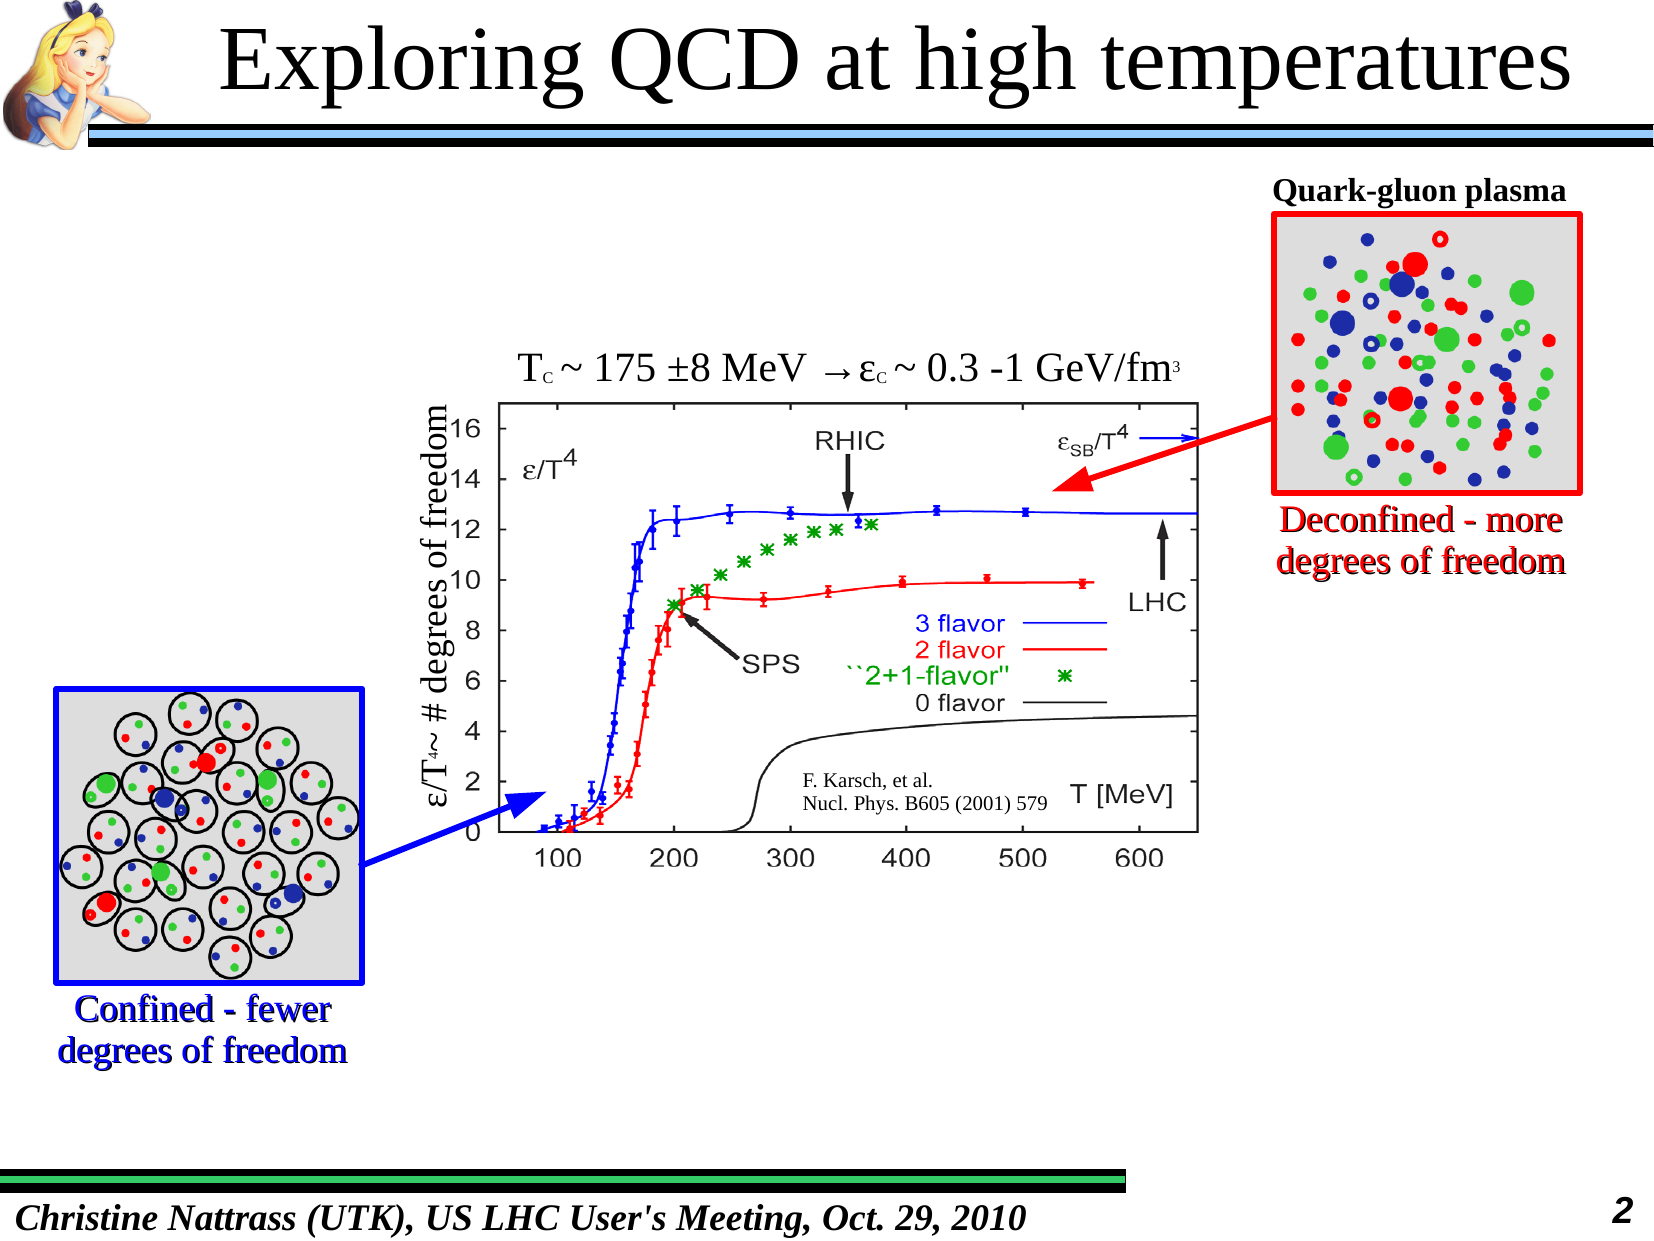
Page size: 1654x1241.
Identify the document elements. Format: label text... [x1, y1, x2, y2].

text_box Quark-gluon plasma [1257, 163, 1595, 216]
title Exploring QCD at high temperatures [153, 7, 1642, 110]
text_box ε/T4~ # degrees of freedom [405, 375, 464, 824]
text_box F. Karsch, et al. Nucl. Phys. B605 (2001) 579 [787, 761, 1235, 845]
text_box 2 [1572, 1182, 1648, 1240]
text_box TC ~ 175 ±8 MeV →εC ~ 0.3 -1 GeV/fm3 [502, 336, 1236, 405]
picture [1276, 217, 1577, 490]
text_box Confined - fewer degrees of freedom [33, 979, 371, 1078]
text_box Deconfined - more degrees of freedom [1233, 490, 1609, 589]
picture [451, 402, 1202, 867]
picture [59, 691, 360, 979]
picture [3, 0, 151, 150]
